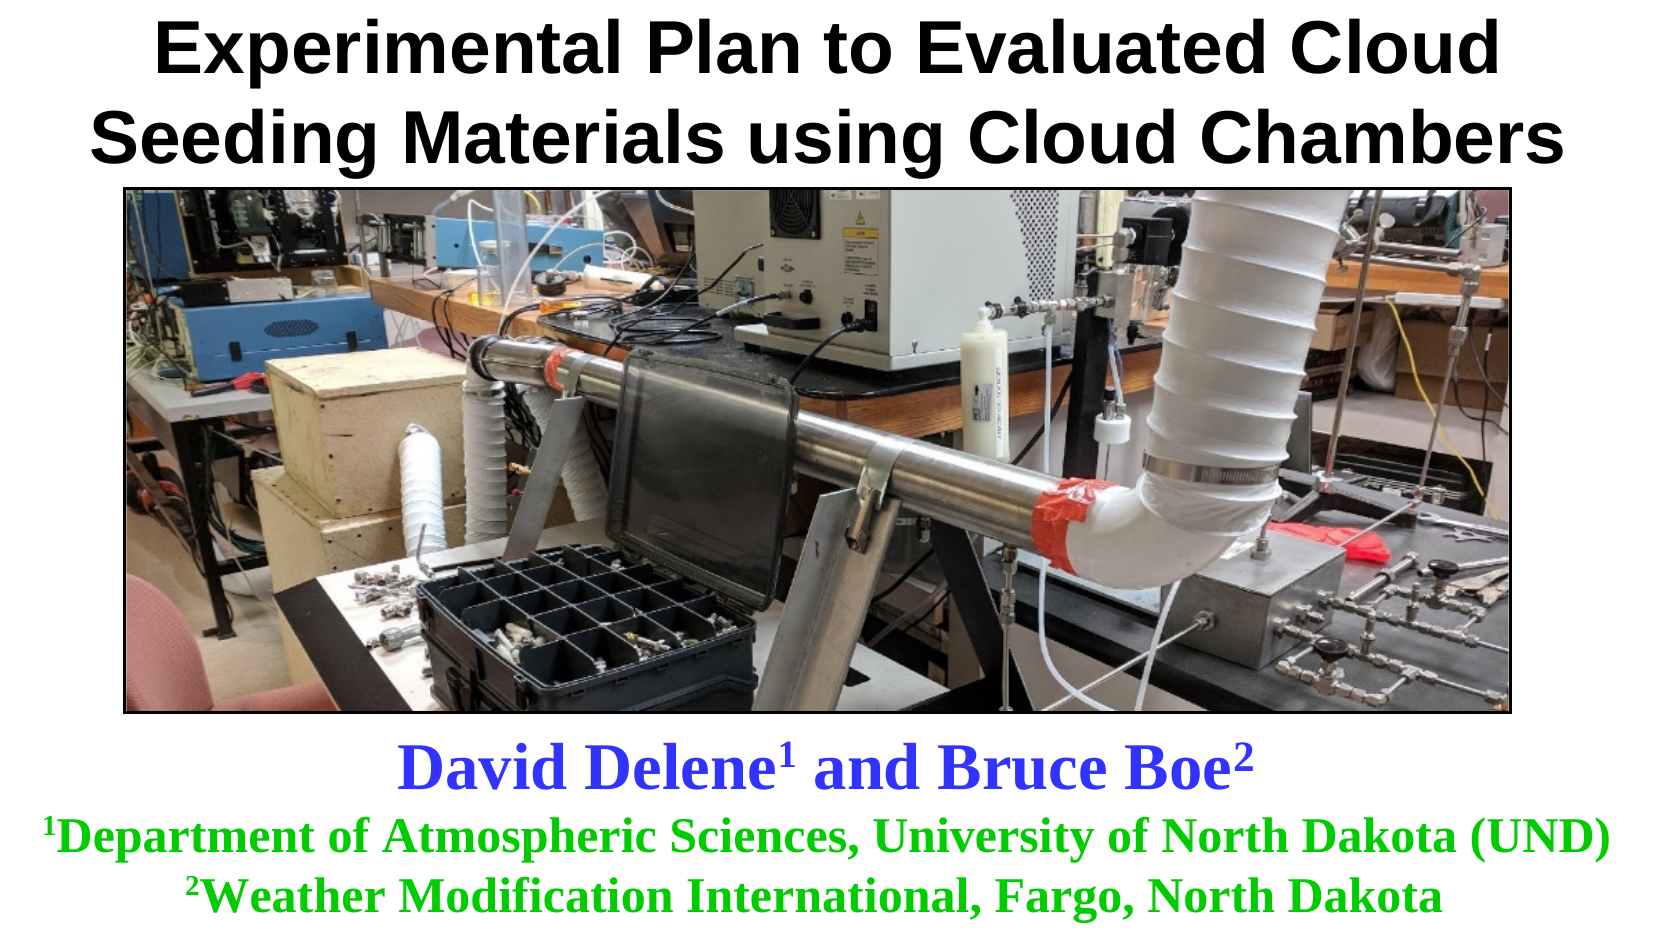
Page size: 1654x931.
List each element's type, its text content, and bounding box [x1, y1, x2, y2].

title David Delene1 and Bruce Boe2 [0, 715, 1653, 794]
picture [126, 189, 1509, 712]
title 1Department of Atmospheric Sciences, University of North Dakota (UND) 2Weather Modification International, Fargo, North Dakota [0, 794, 1654, 931]
title Experimental Plan to Evaluated Cloud Seeding Materials using Cloud Chambers [4, 0, 1653, 186]
